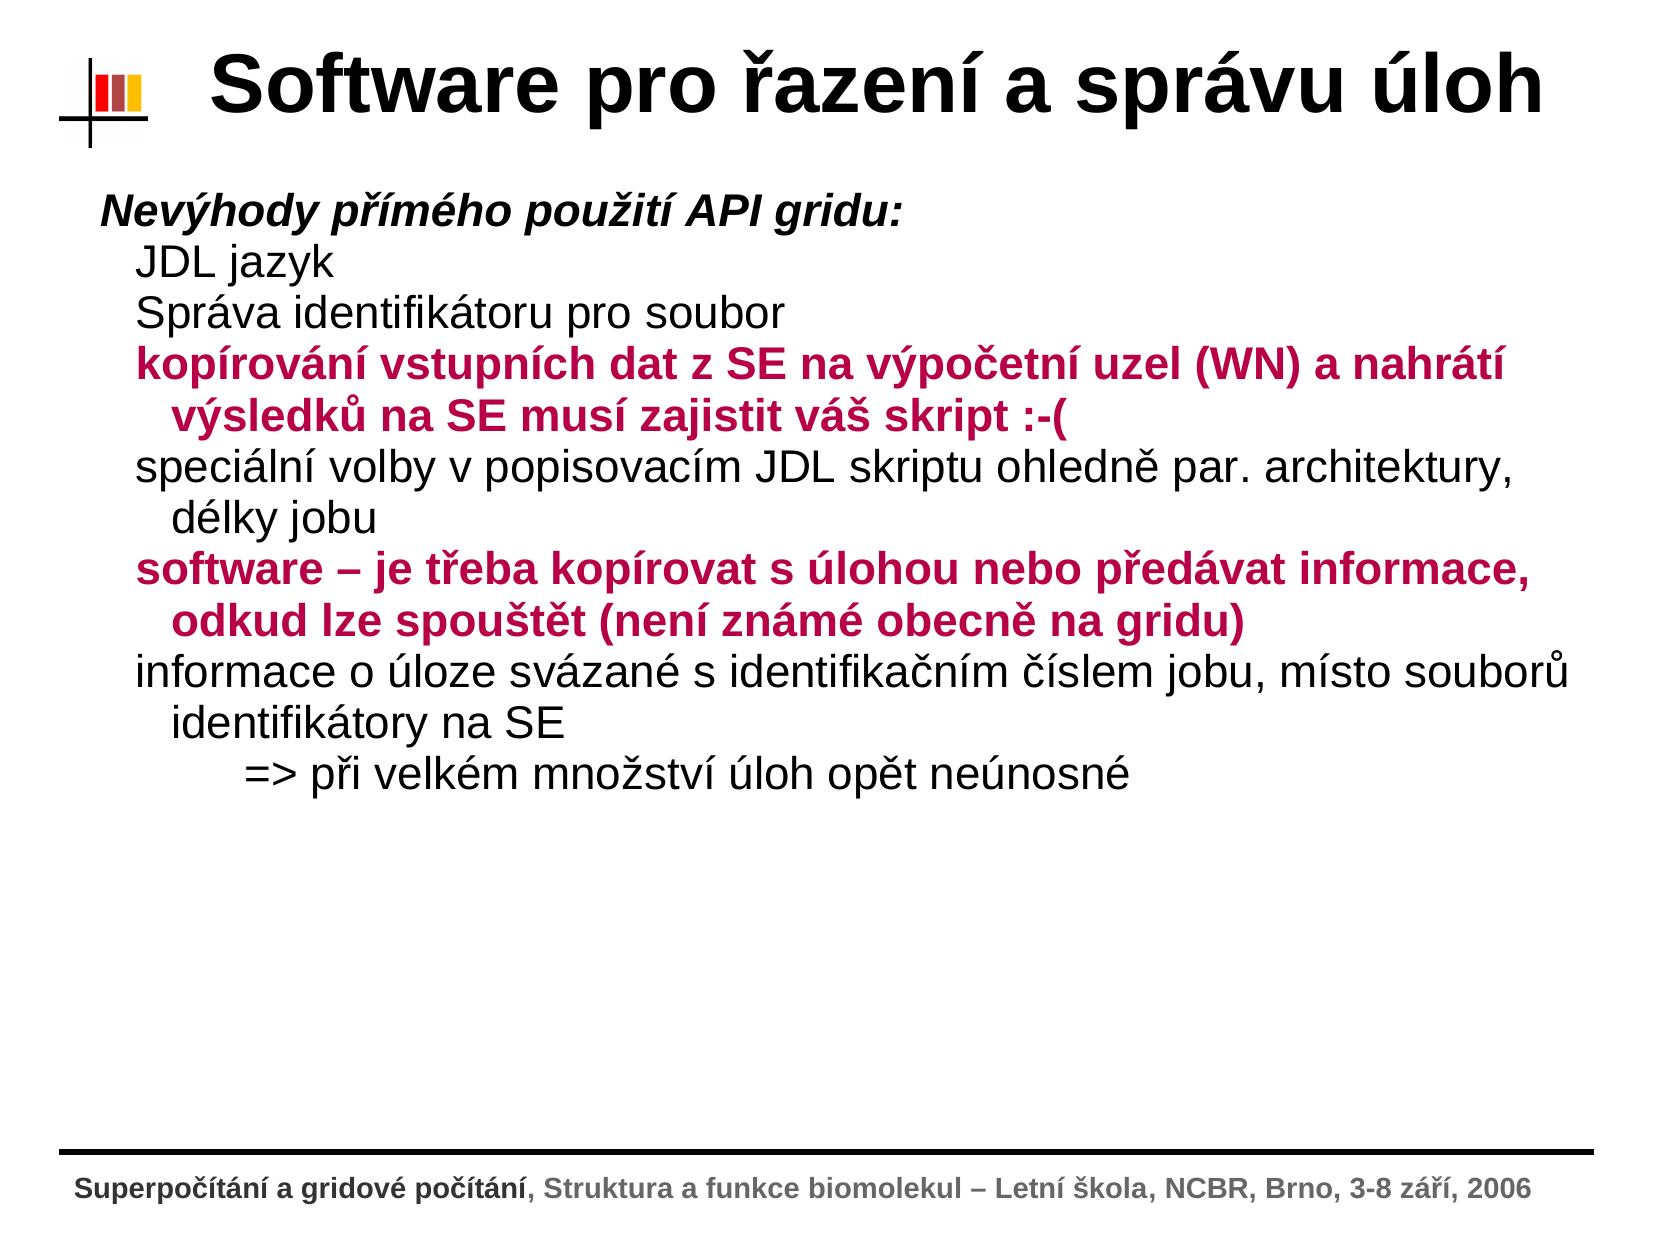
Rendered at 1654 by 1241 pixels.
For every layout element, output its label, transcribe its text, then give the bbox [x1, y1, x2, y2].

picture [59, 58, 148, 148]
text_box Superpočítání a gridové počítání, Struktura a funkce biomolekul – Letní škola, NCBR, Brno, 3-8 září, 2006 [59, 1151, 1558, 1214]
text_box Software pro řazení a správu úloh [194, 29, 1595, 171]
text_box Nevýhody přímého použití API gridu: JDL jazyk Správa identifikátoru pro soubor kopírování vstupních dat z SE na výpočetní uzel (WN) a nahrátí výsledků na SE musí zajistit váš skript :-( speciální volby v popisovacím JDL skriptu ohledně par. architektury, délky jobu software – je třeba kopírovat s úlohou nebo předávat informace, odkud lze spouštět (není známé obecně na gridu) informace o úloze svázané s identifikačním číslem jobu, místo souborů identifikátory na SE => při velkém množství úloh opět neúnosné [85, 177, 1618, 1014]
